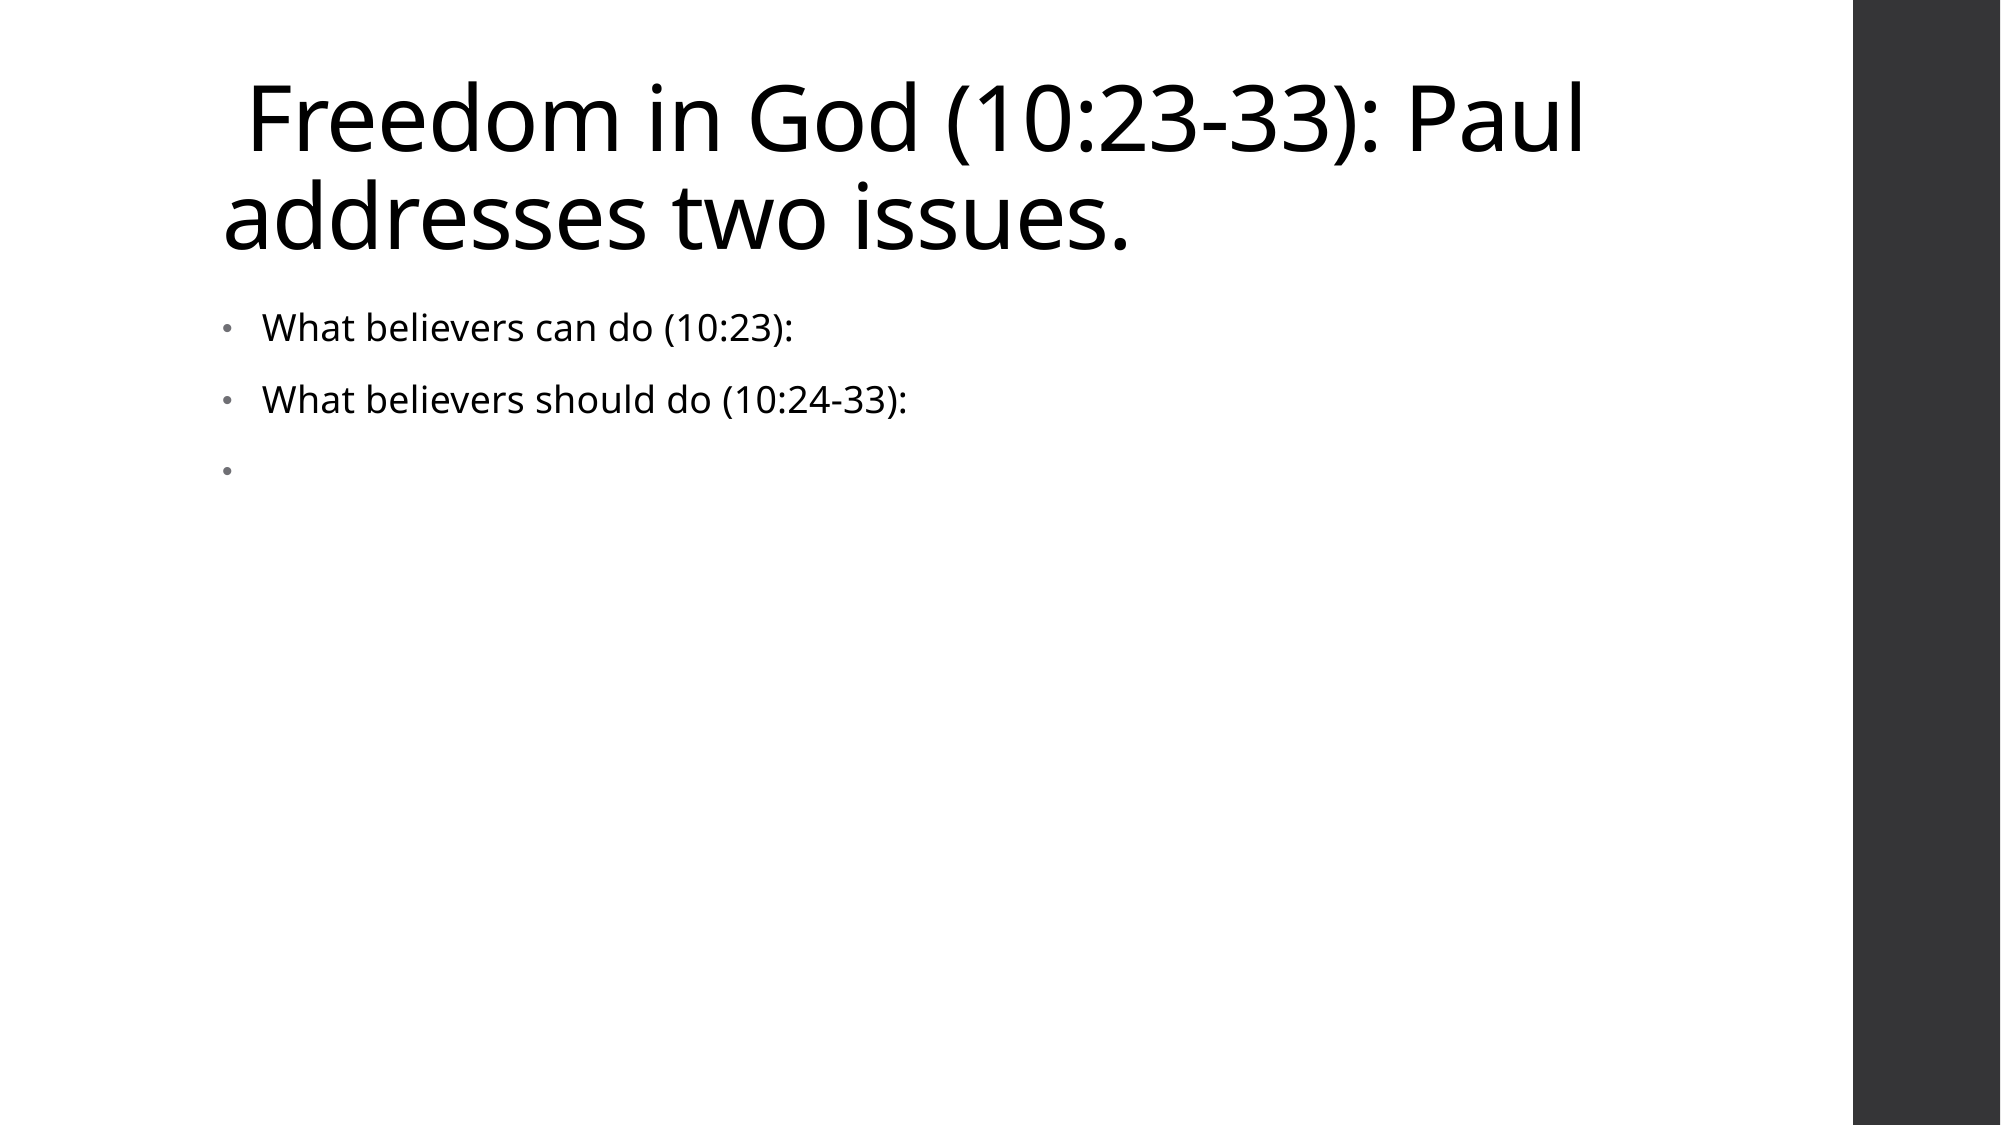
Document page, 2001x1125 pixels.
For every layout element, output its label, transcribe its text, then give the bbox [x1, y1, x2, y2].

list What believers can do (10:23): What believers should do (10:24-33): [206, 299, 1617, 1014]
title Freedom in God (10:23-33): Paul addresses two issues. [206, 60, 1797, 278]
